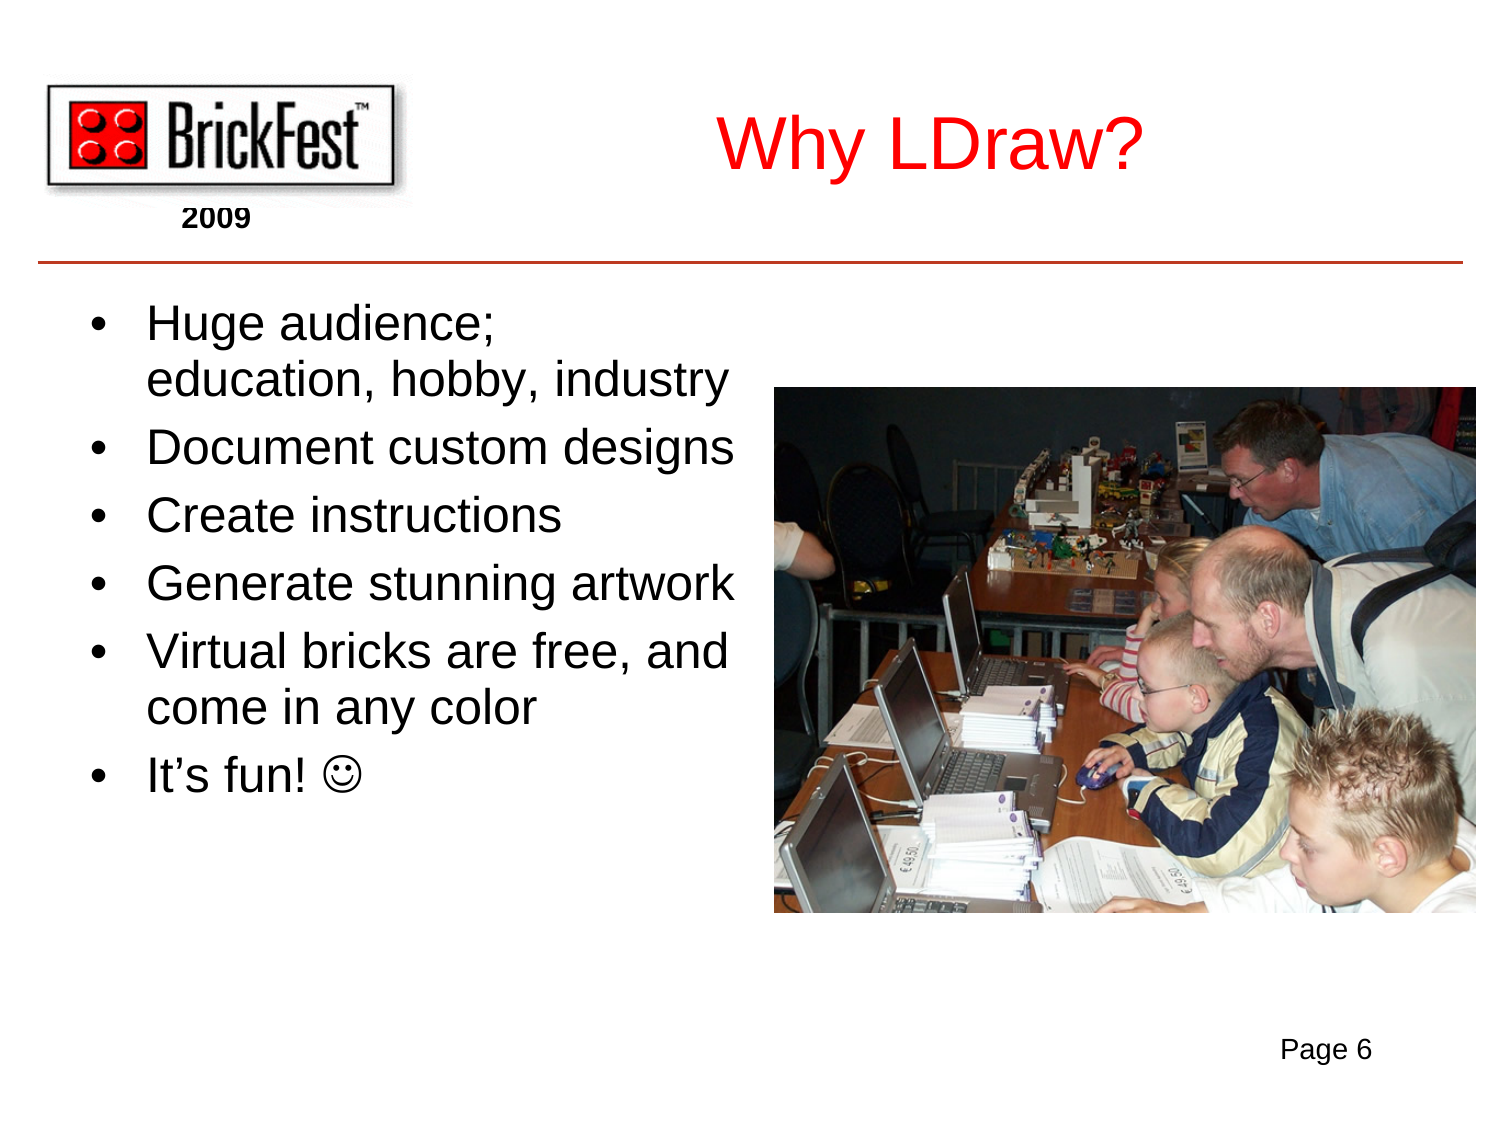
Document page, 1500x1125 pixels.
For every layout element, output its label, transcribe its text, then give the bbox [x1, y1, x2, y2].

picture [35, 74, 412, 208]
list Huge audience; education, hobby, industry Document custom designs Create instructions Generate stunning artwork Virtual bricks are free, and come in any color It’s fun!  [75, 287, 751, 1000]
title Why LDraw? [412, 49, 1450, 238]
picture [774, 387, 1476, 913]
